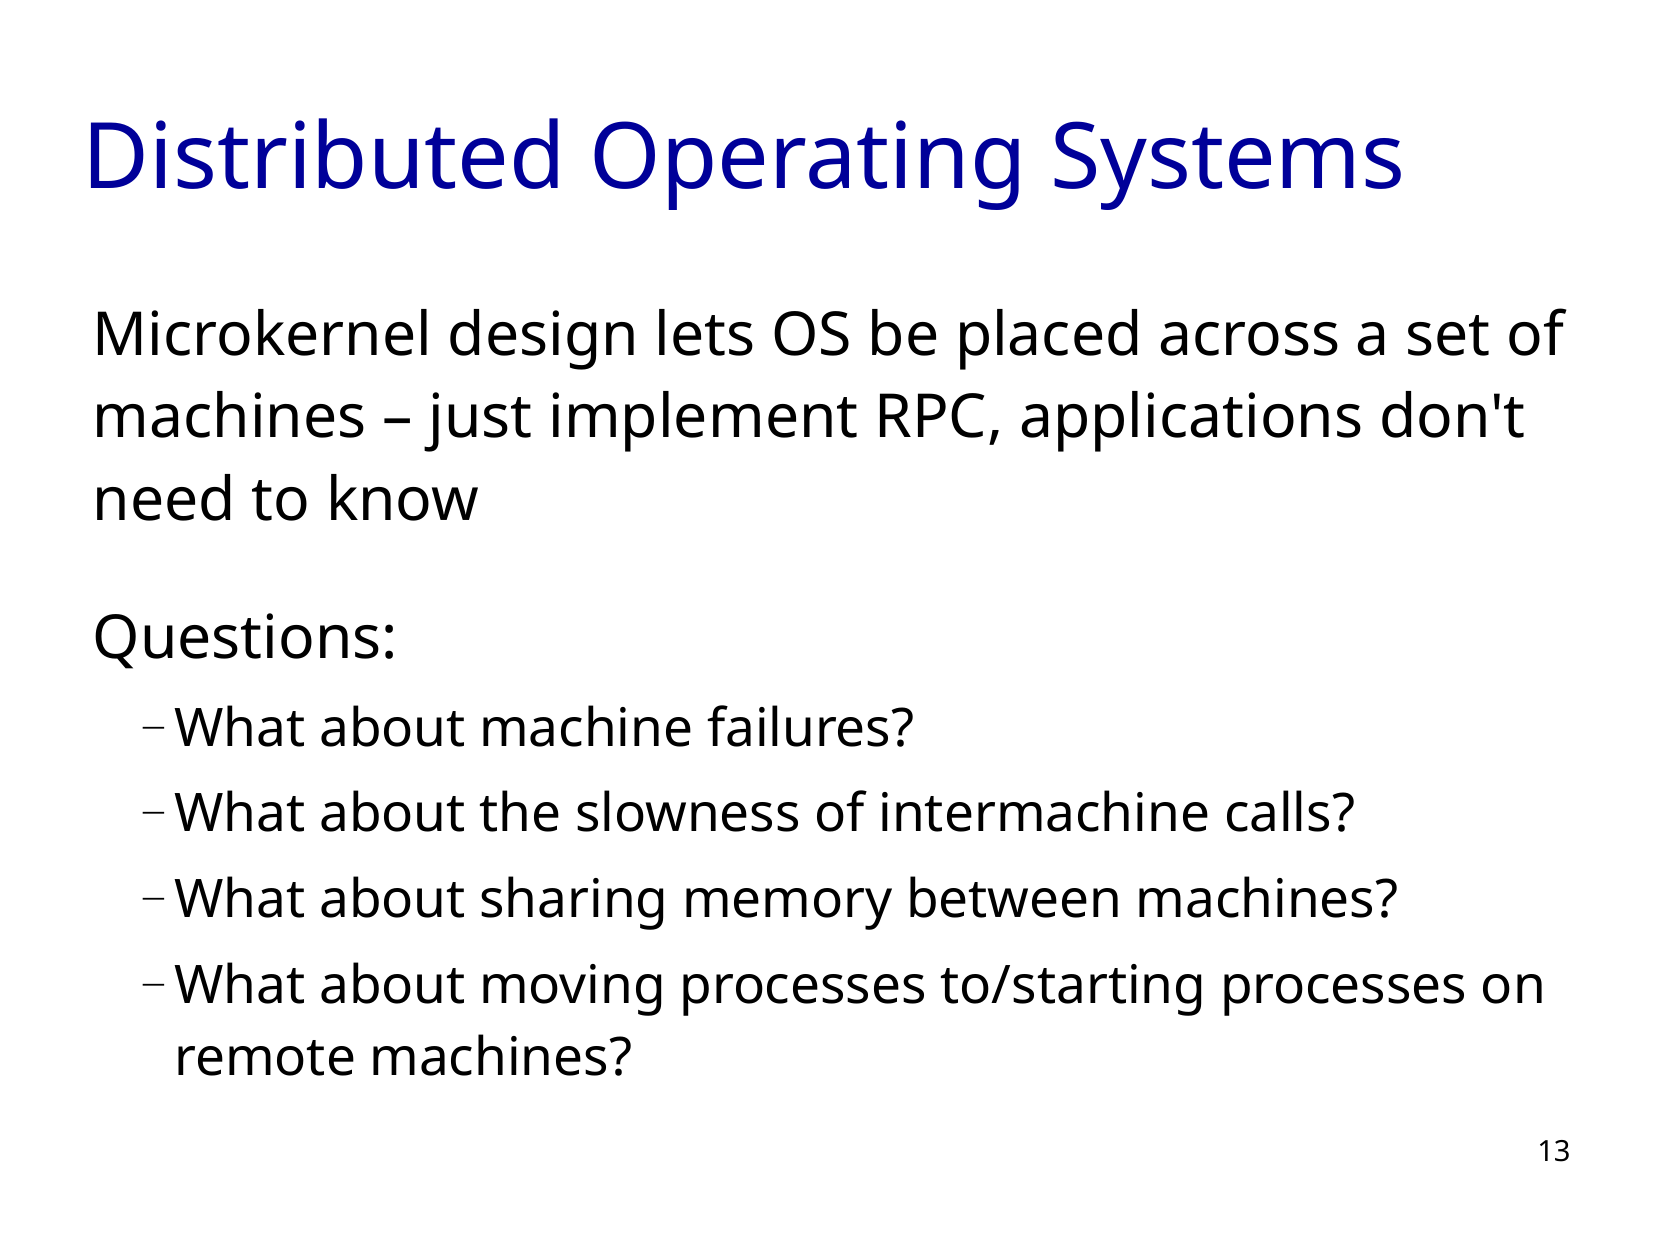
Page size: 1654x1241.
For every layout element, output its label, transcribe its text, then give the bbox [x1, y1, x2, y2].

list Microkernel design lets OS be placed across a set of machines – just implement RPC, applications don't need to know Questions: What about machine failures? What about the slowness of intermachine calls? What about sharing memory between machines? What about moving processes to/starting processes on remote machines? [60, 290, 1571, 1096]
title Distributed Operating Systems [82, 49, 1571, 257]
